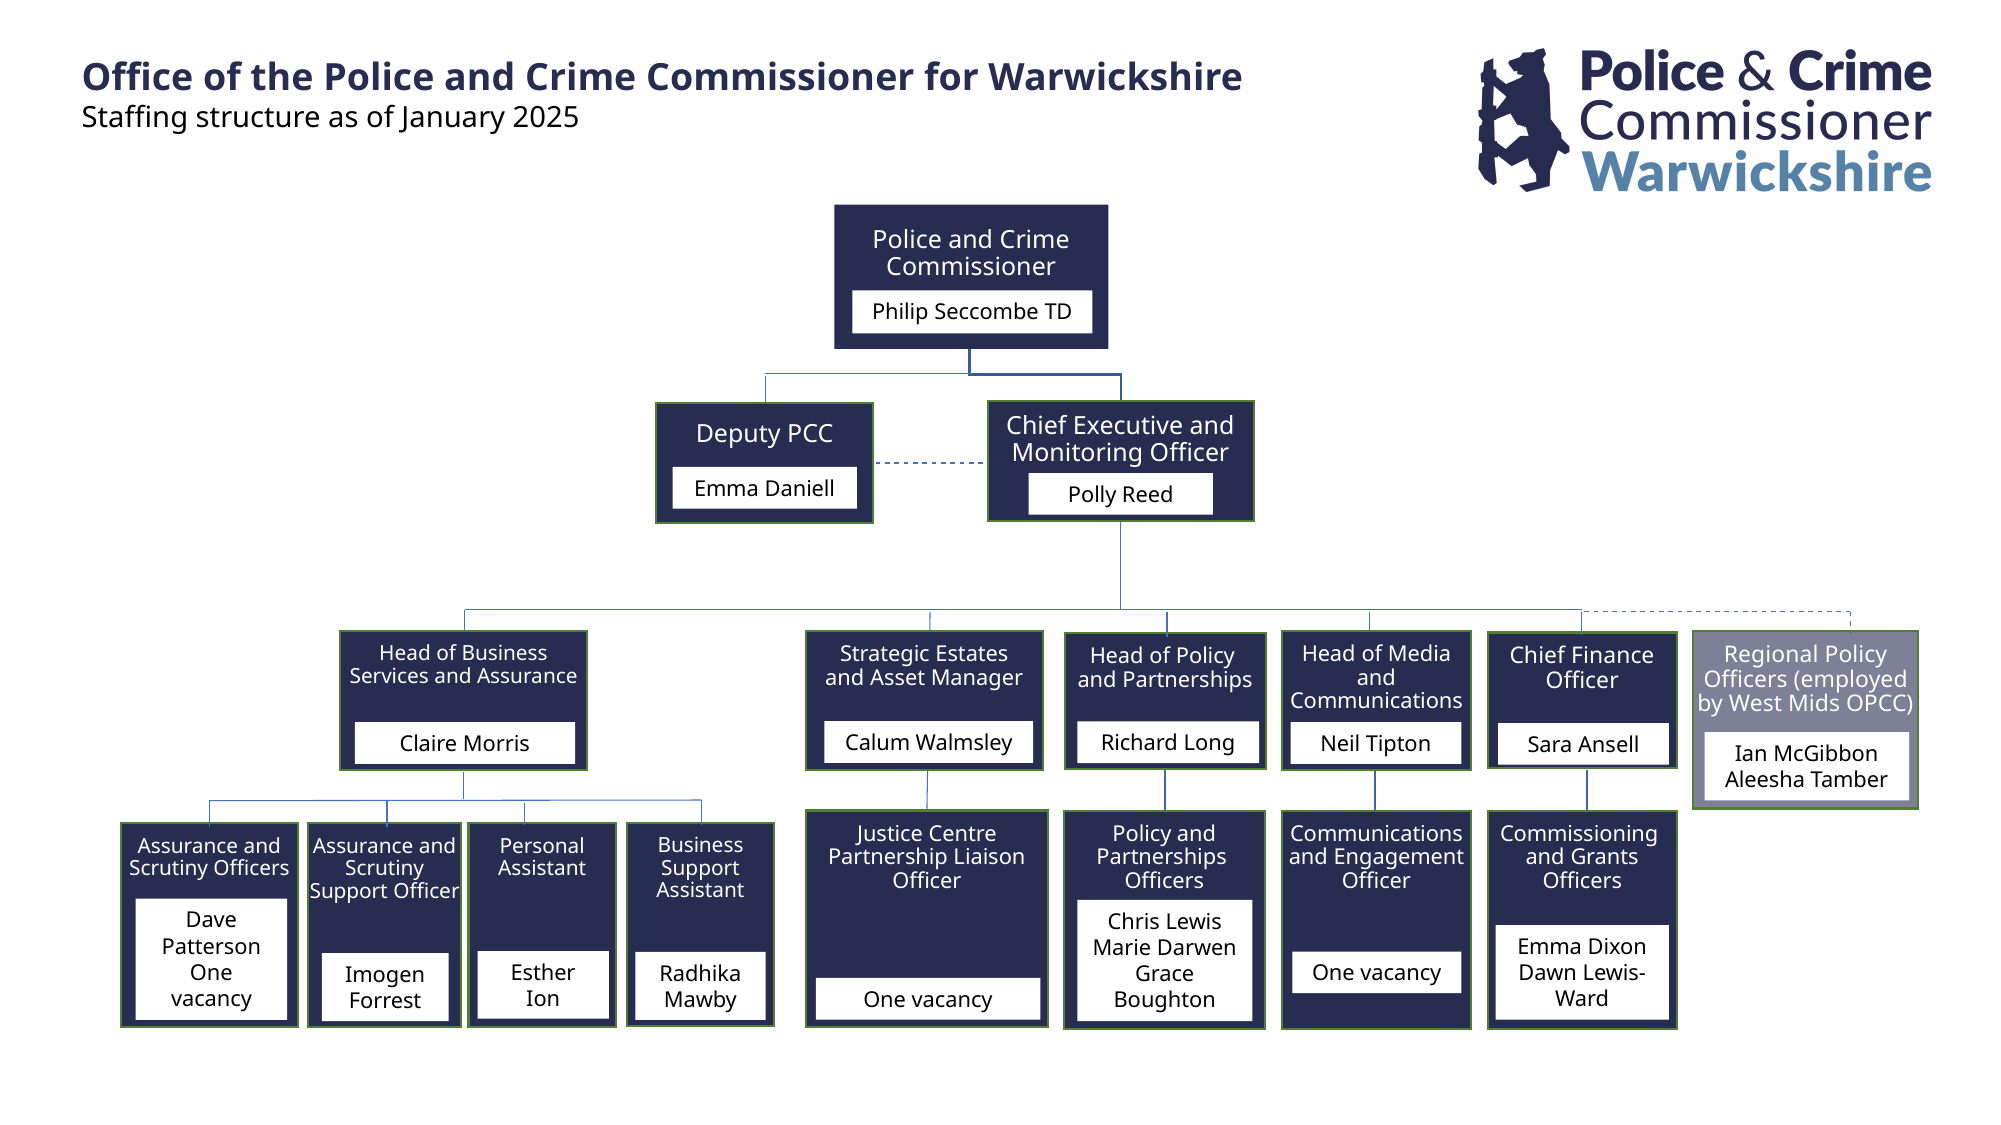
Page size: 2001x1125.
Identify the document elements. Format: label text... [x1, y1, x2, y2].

text_box Head of Media and Communications [1282, 631, 1472, 771]
text_box Justice Centre Partnership Liaison Officer [806, 810, 1048, 1028]
text_box Assurance and Scrutiny Officers [121, 823, 298, 1027]
text_box One vacancy [815, 977, 1041, 1020]
text_box Radhika Mawby [635, 951, 766, 1020]
text_box Police and Crime Commissioner [834, 204, 1109, 349]
text_box Communications and Engagement Officer [1282, 810, 1472, 1029]
text_box Chris Lewis Marie Darwen Grace Boughton [1077, 899, 1253, 1022]
text_box Deputy PCC [656, 402, 874, 523]
text_box Office of the Police and Crime Commissioner for Warwickshire Staffing structure as of January 2025 [66, 45, 1444, 142]
text_box Strategic Estates and Asset Manager [806, 630, 1043, 770]
text_box Calum Walmsley [824, 721, 1034, 763]
text_box Assurance and Scrutiny Support Officer [308, 823, 461, 1027]
picture [1472, 44, 1938, 196]
text_box Head of Business Services and Assurance [339, 630, 588, 770]
text_box Chief Finance Officer [1487, 632, 1677, 769]
text_box Claire Morris [354, 722, 576, 764]
text_box Policy and Partnerships Officers [1064, 810, 1265, 1029]
text_box Sara Ansell [1498, 723, 1669, 765]
text_box Ian McGibbon Aleesha Tamber [1704, 732, 1910, 801]
text_box Head of Policy and Partnerships [1064, 632, 1266, 769]
text_box Chief Executive and Monitoring Officer [987, 401, 1254, 521]
text_box One vacancy [1292, 951, 1462, 994]
text_box Neil Tipton [1290, 722, 1462, 764]
text_box Richard Long [1077, 721, 1260, 764]
text_box Business Support Assistant [626, 823, 774, 1027]
text_box Emma Daniell [672, 466, 857, 509]
text_box Commissioning and Grants Officers [1487, 810, 1677, 1029]
text_box Polly Reed [1028, 473, 1213, 515]
text_box Personal Assistant [468, 823, 616, 1027]
text_box Regional Policy Officers (employed by West Mids OPCC) [1693, 631, 1919, 809]
text_box Imogen Forrest [321, 953, 449, 1022]
text_box Esther Ion [477, 951, 609, 993]
text_box Emma Dixon Dawn Lewis-Ward [1495, 925, 1669, 1020]
text_box Dave Patterson One vacancy [135, 898, 288, 1020]
text_box Philip Seccombe TD [852, 290, 1093, 334]
